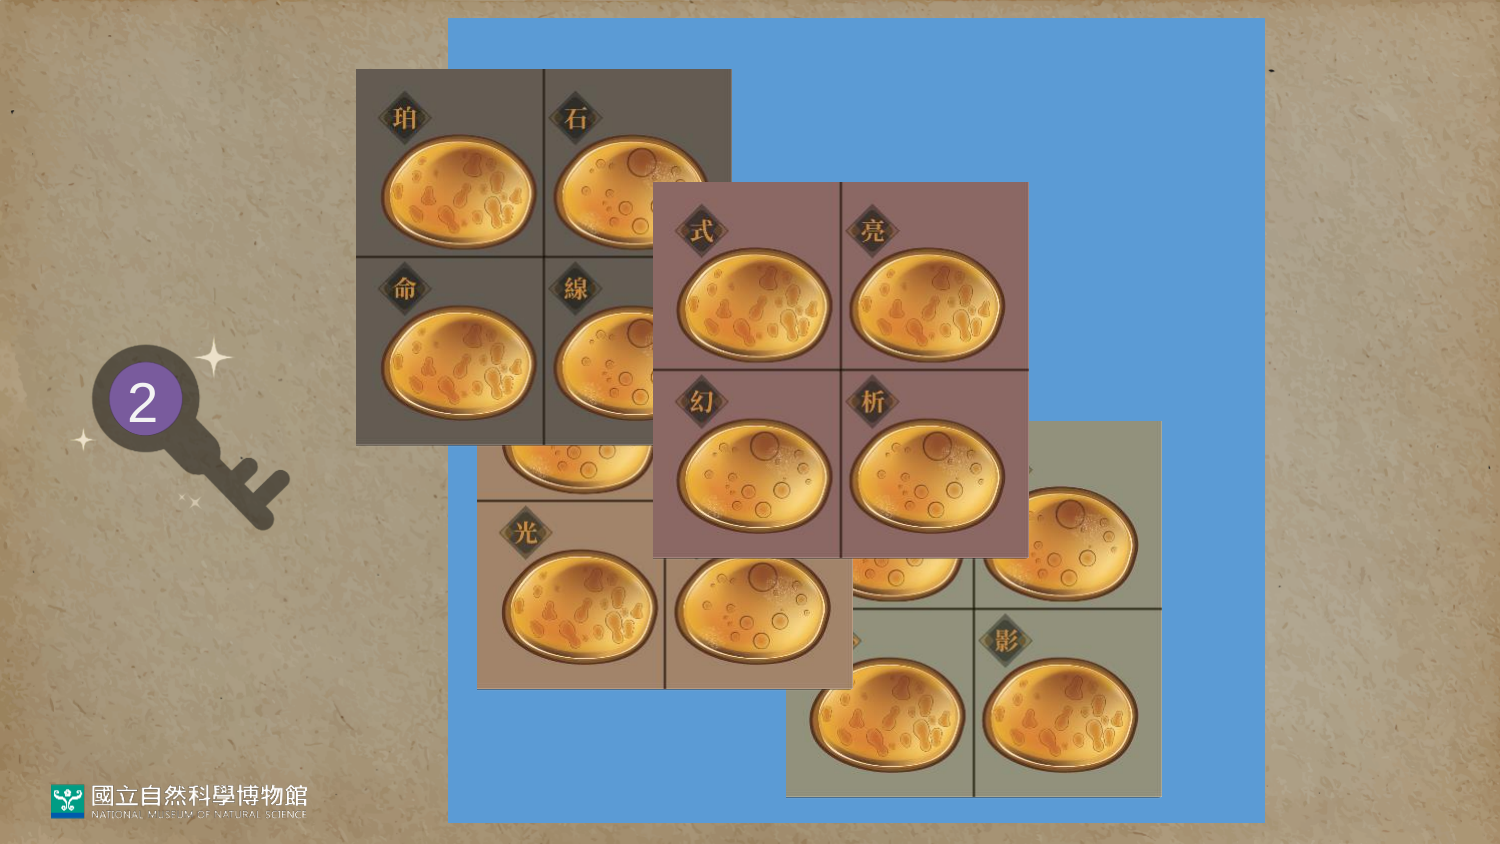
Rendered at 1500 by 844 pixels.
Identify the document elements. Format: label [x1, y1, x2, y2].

picture [356, 69, 1162, 797]
